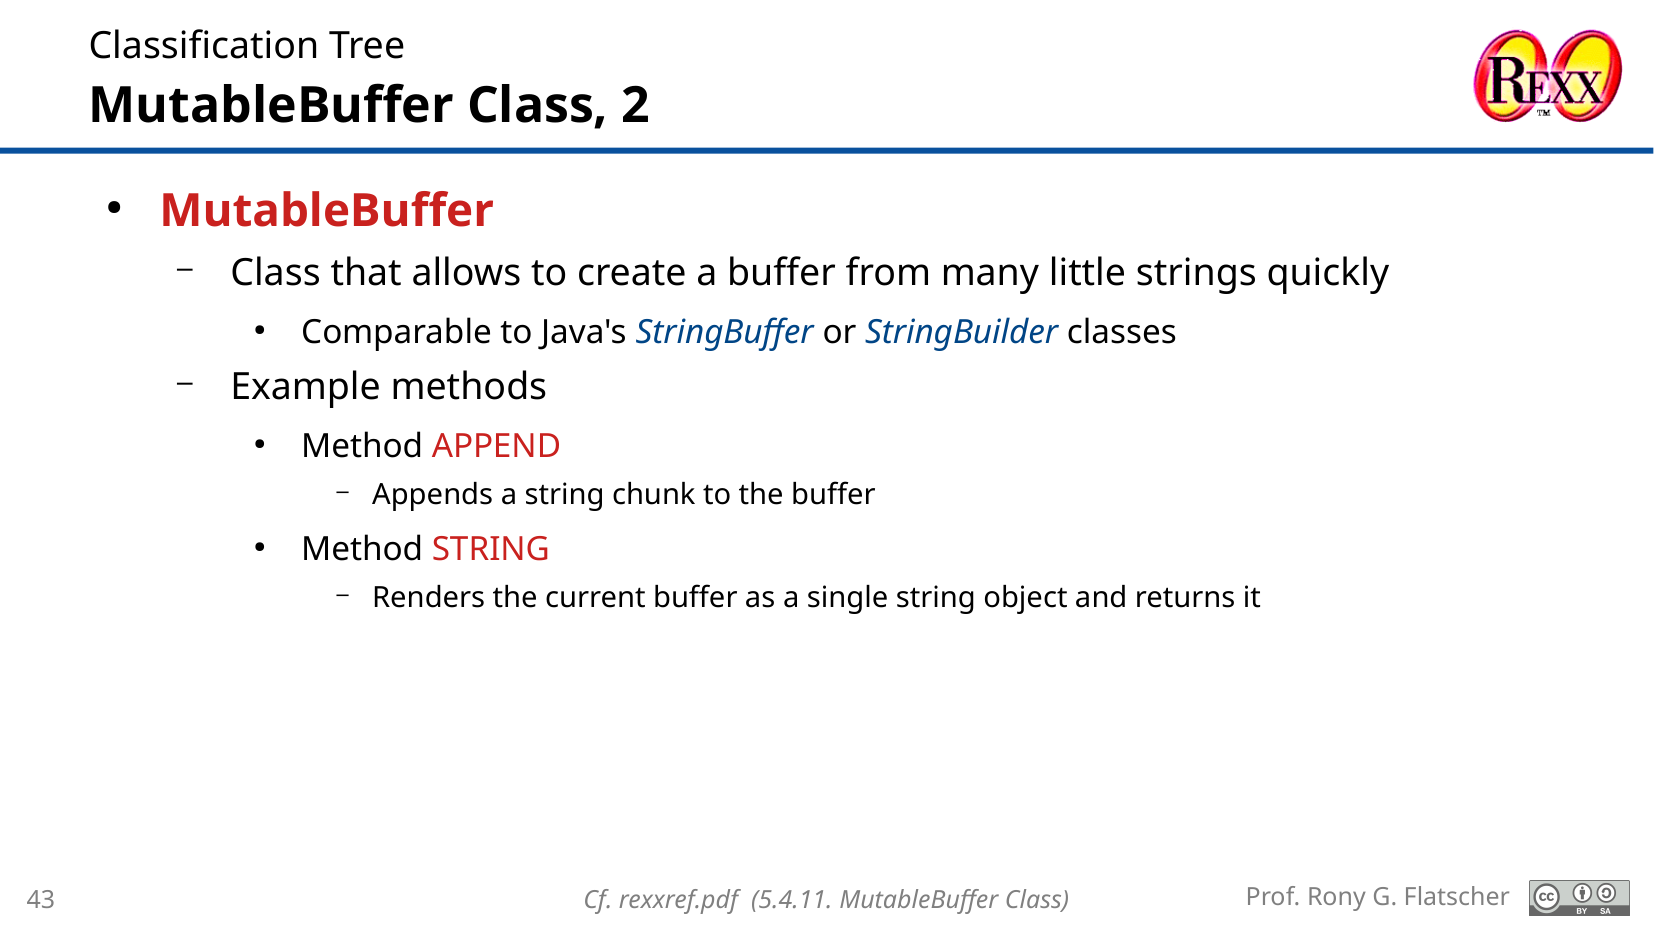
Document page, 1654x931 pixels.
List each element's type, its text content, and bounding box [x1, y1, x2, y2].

title Classification Tree [29, 0, 1654, 59]
text_box Cf. rexxref.pdf (5.4.11. MutableBuffer Class) [0, 874, 1654, 922]
title MutableBuffer Class, 2 [29, 59, 1654, 148]
list MutableBuffer Class that allows to create a buffer from many little strings quickly Comparable to Java's StringBuffer or StringBuilder classes Example methods Method APPEND Appends a string chunk to the buffer Method STRING Renders the current buffer as a single string object and returns it [88, 177, 1577, 857]
